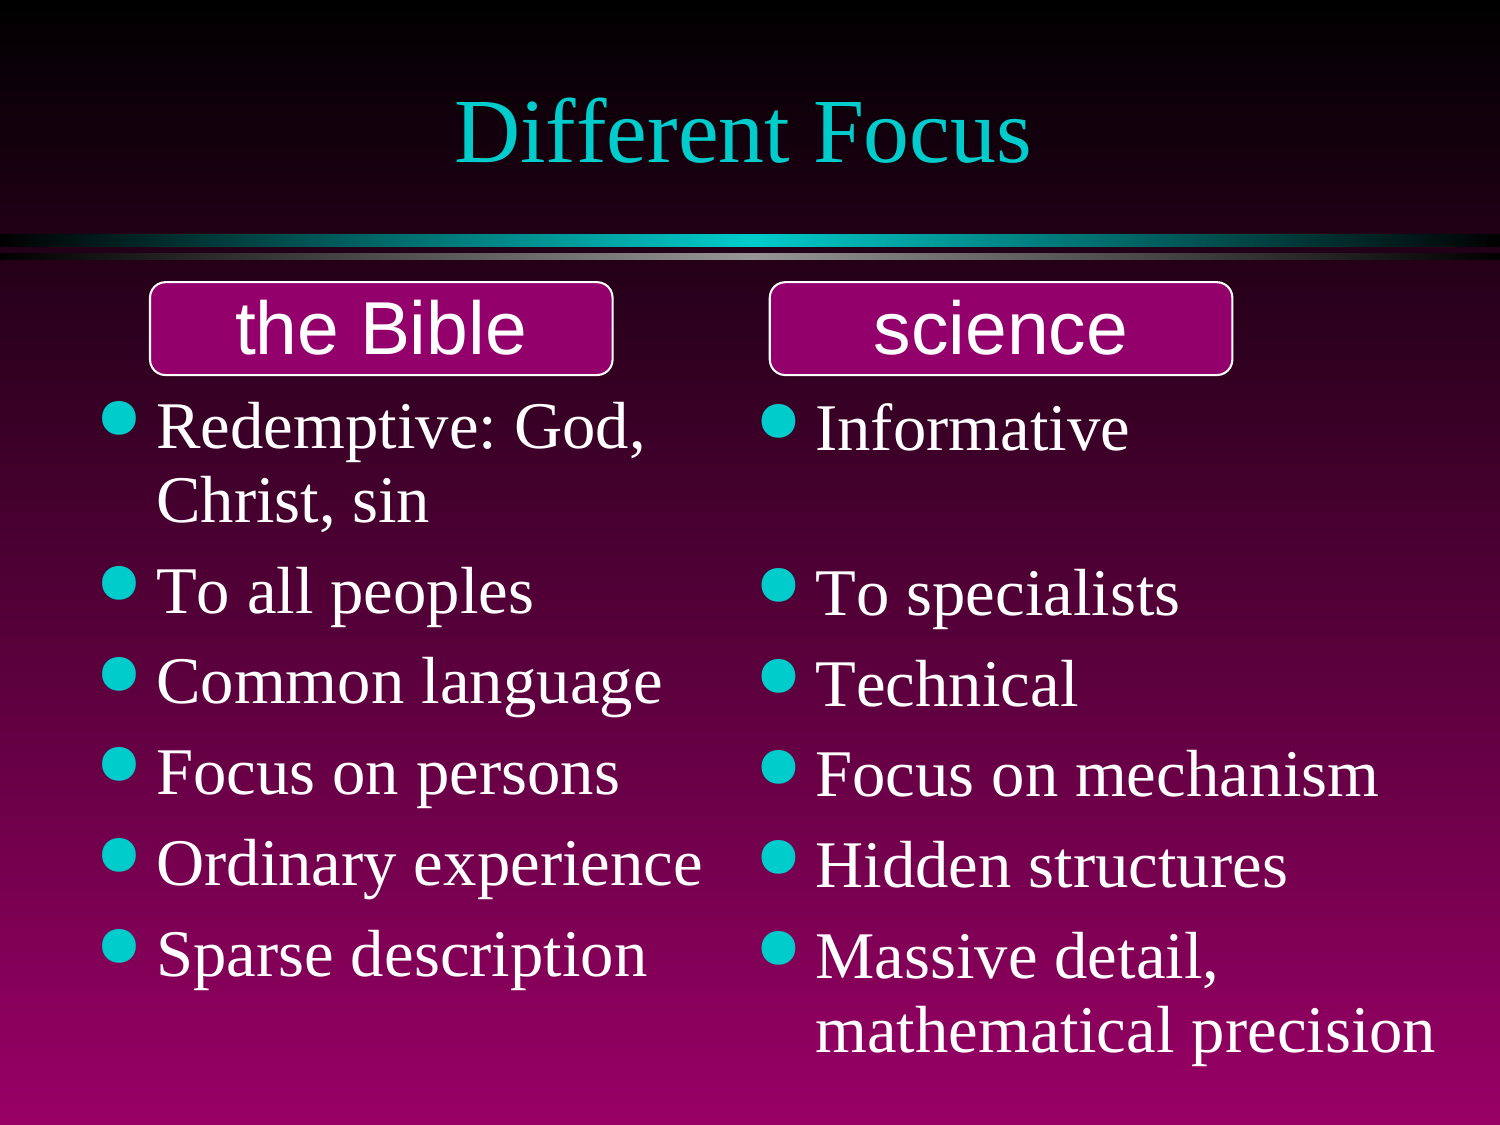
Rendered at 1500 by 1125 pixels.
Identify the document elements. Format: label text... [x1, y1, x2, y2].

title Different Focus [99, 37, 1388, 225]
list Informative To specialists Technical Focus on mechanism Hidden structures Massive detail, mathematical precision [759, 391, 1463, 1067]
text_box science [769, 282, 1233, 376]
text_box the Bible [150, 282, 613, 376]
list Redemptive: God, Christ, sin To all peoples Common language Focus on persons Ordinary experience Sparse description [99, 388, 729, 1044]
